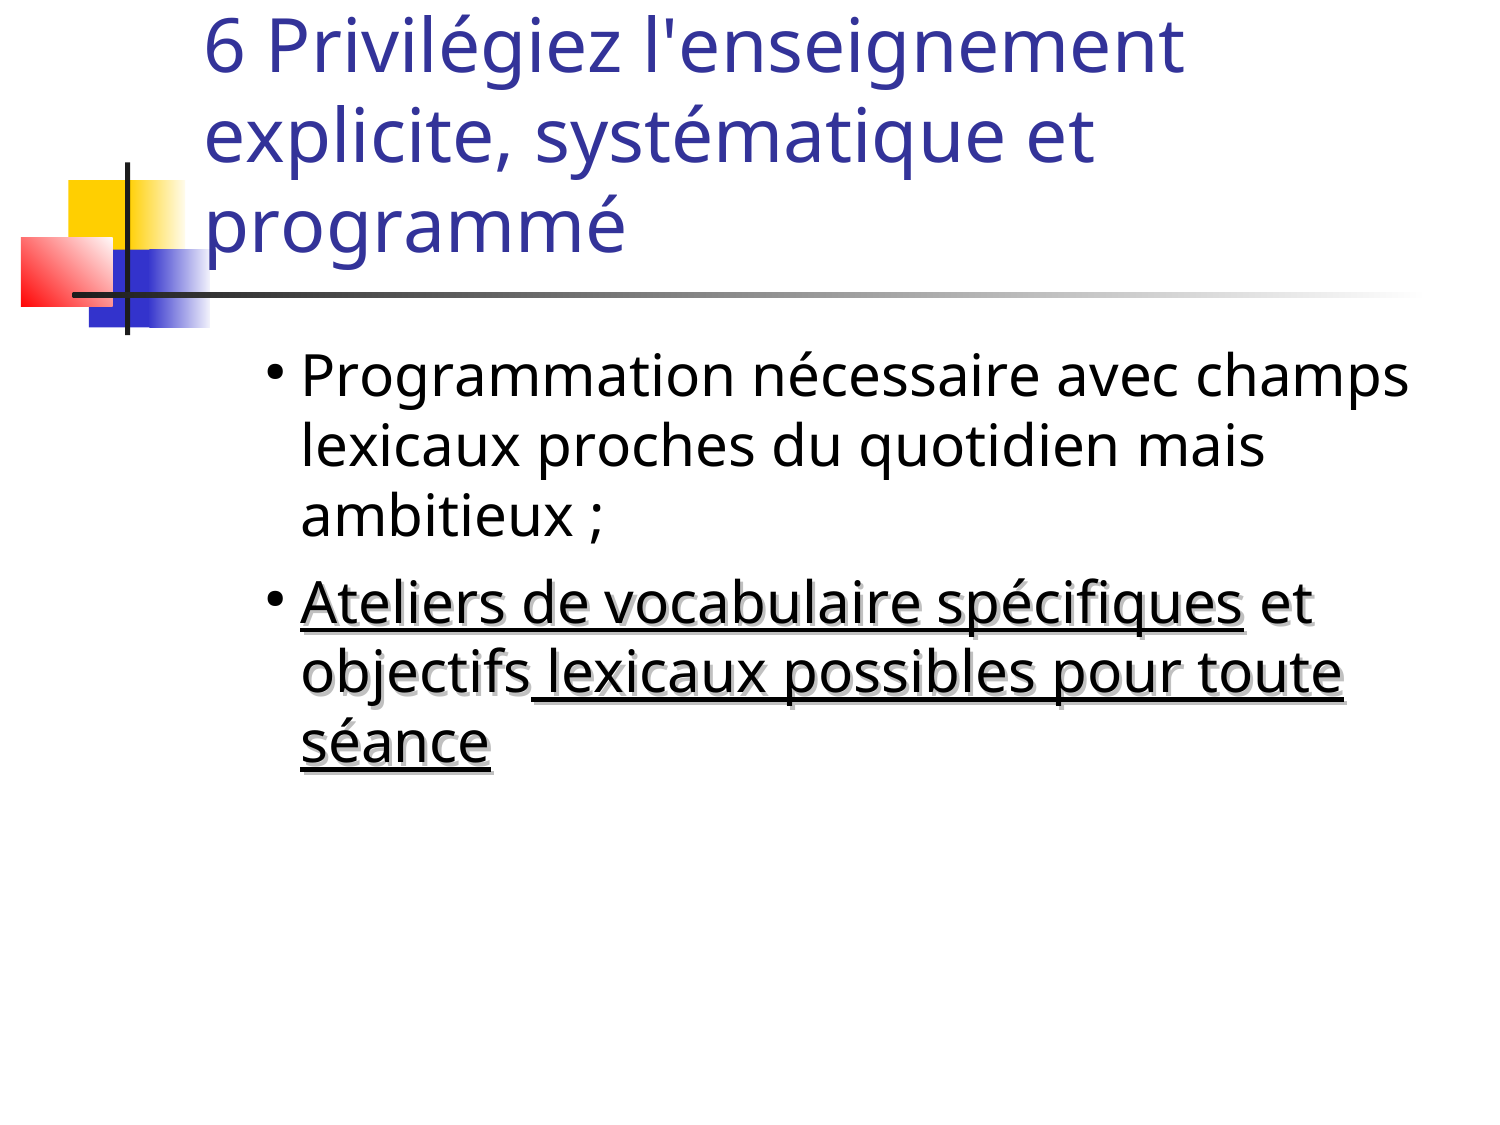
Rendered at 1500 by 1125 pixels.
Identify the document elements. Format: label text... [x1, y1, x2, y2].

title 6 Privilégiez l'enseignement explicite, systématique et programmé [188, 35, 1467, 275]
list Programmation nécessaire avec champs lexicaux proches du quotidien mais ambitieux ; Ateliers de vocabulaire spécifiques et objectifs lexicaux possibles pour toute séance [193, 330, 1469, 1006]
